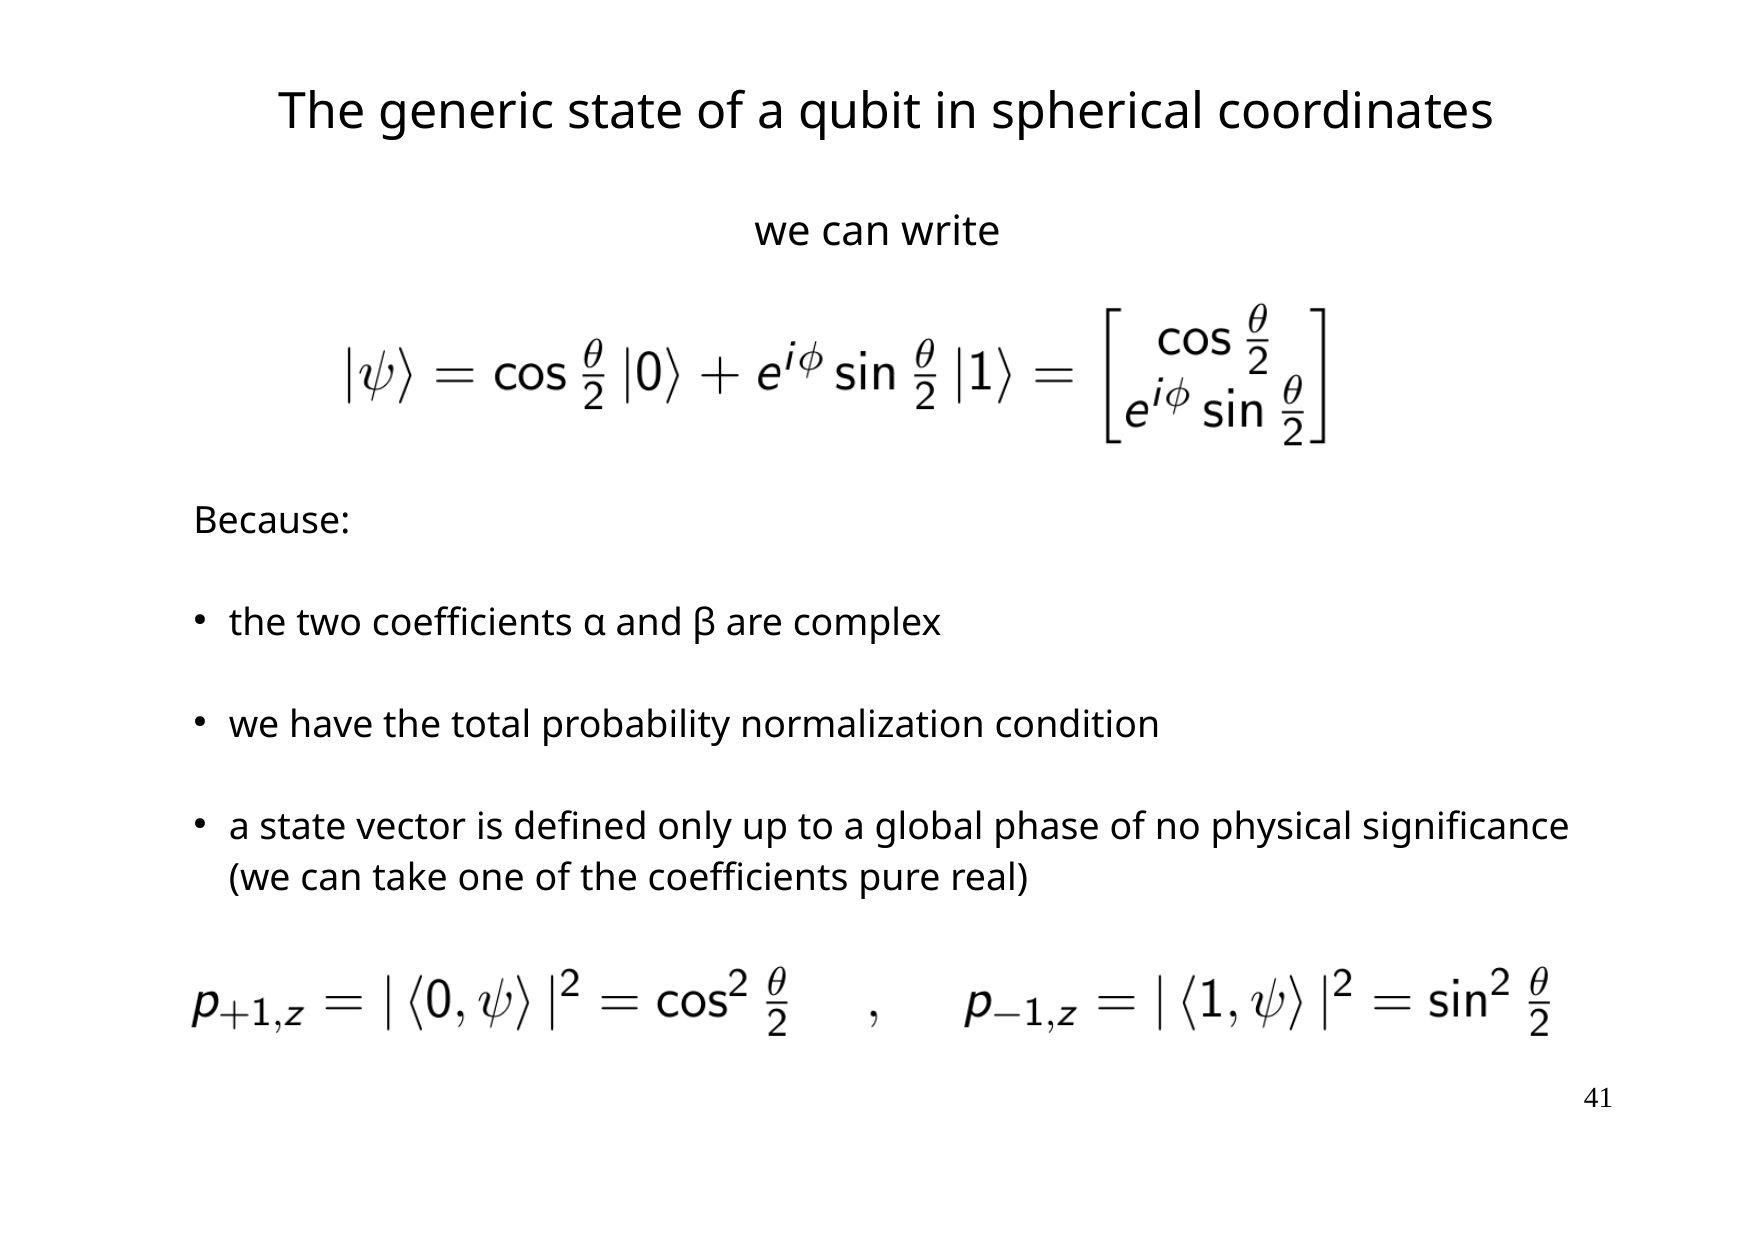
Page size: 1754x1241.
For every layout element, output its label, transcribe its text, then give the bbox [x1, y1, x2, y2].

text_box The generic state of a qubit in spherical coordinates [263, 68, 1491, 148]
text_box we can write [739, 193, 1015, 262]
text_box Because: the two coefficients α and β are complex we have the total probability normalization condition a state vector is defined only up to a global phase of no physical significance (we can take one of the coefficients pure real) [178, 485, 1558, 891]
picture [313, 282, 1364, 476]
picture [163, 939, 1589, 1065]
